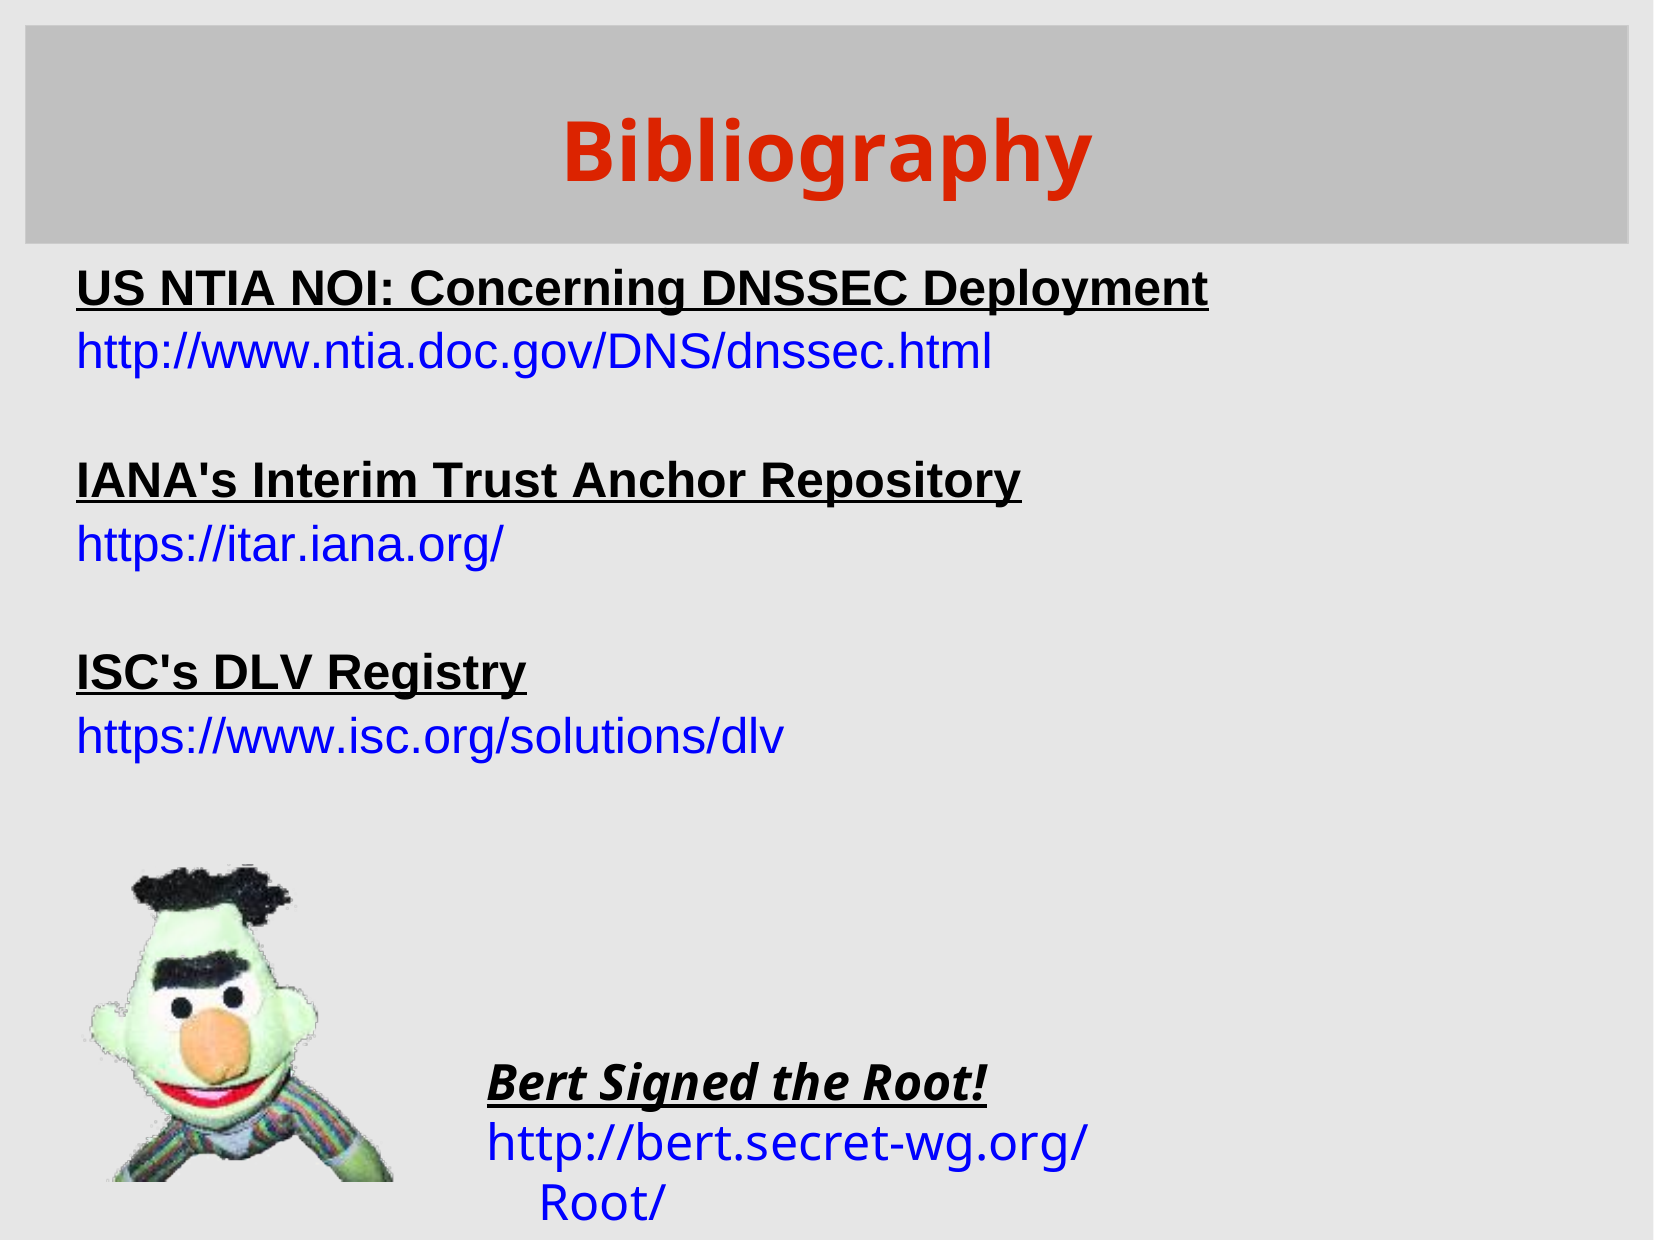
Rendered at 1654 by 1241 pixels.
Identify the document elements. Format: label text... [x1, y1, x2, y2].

text_box Bert Signed the Root! http://bert.secret-wg.org/Root/ [454, 1045, 1193, 1221]
title Bibliography [121, 46, 1532, 253]
list US NTIA NOI: Concerning DNSSEC Deployment http://www.ntia.doc.gov/DNS/dnssec.html IANA's Interim Trust Anchor Repository https://itar.iana.org/ ISC's DLV Registry https://www.isc.org/solutions/dlv [59, 265, 1593, 857]
picture [80, 864, 408, 1182]
